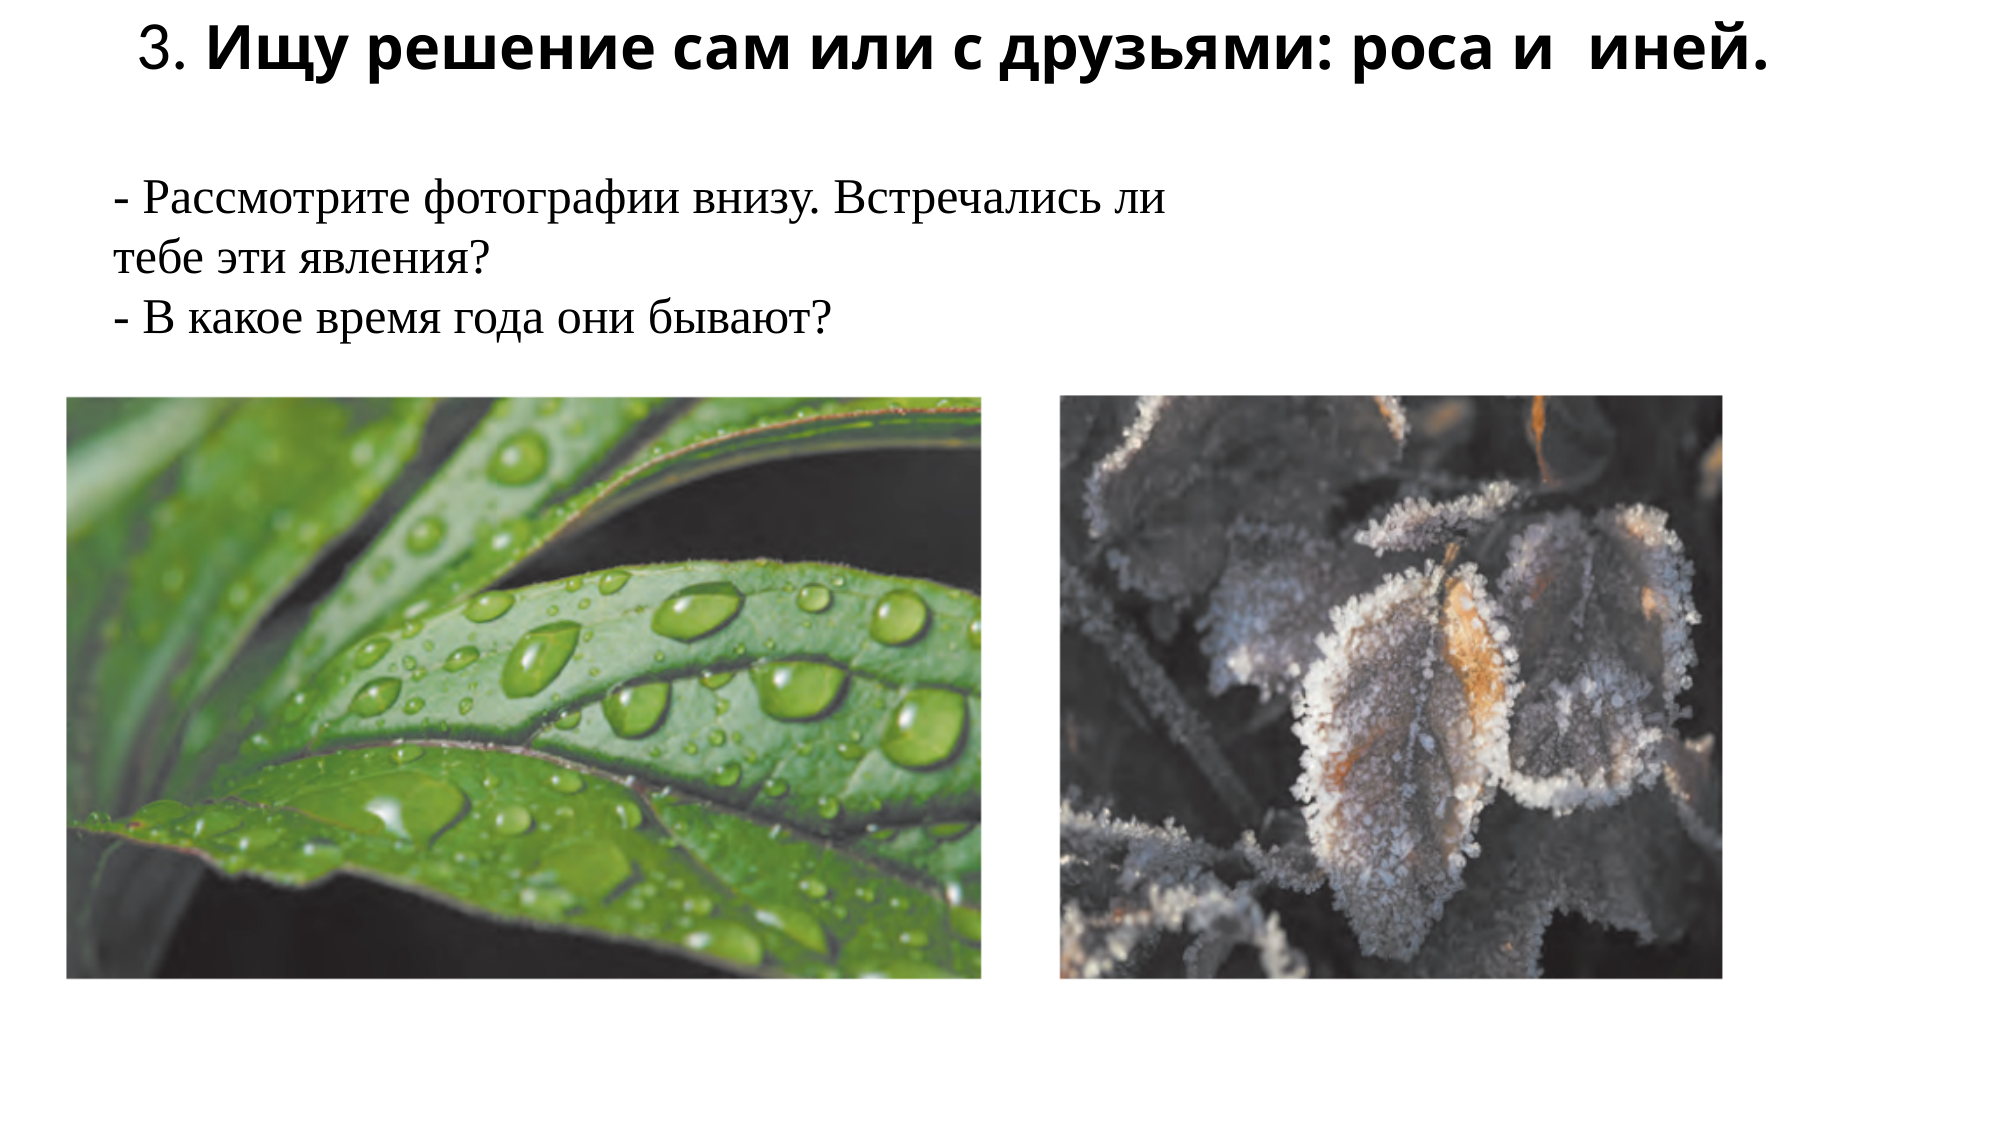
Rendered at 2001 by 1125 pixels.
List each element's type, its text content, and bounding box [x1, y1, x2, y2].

text_box - Рассмотрите фотографии внизу. Встречались ли тебе эти явления? - В какое время года они бывают? [98, 156, 1200, 351]
text_box 3. Ищу решение сам или с друзьями: роса и иней. [121, 9, 1847, 96]
picture [44, 387, 1742, 988]
